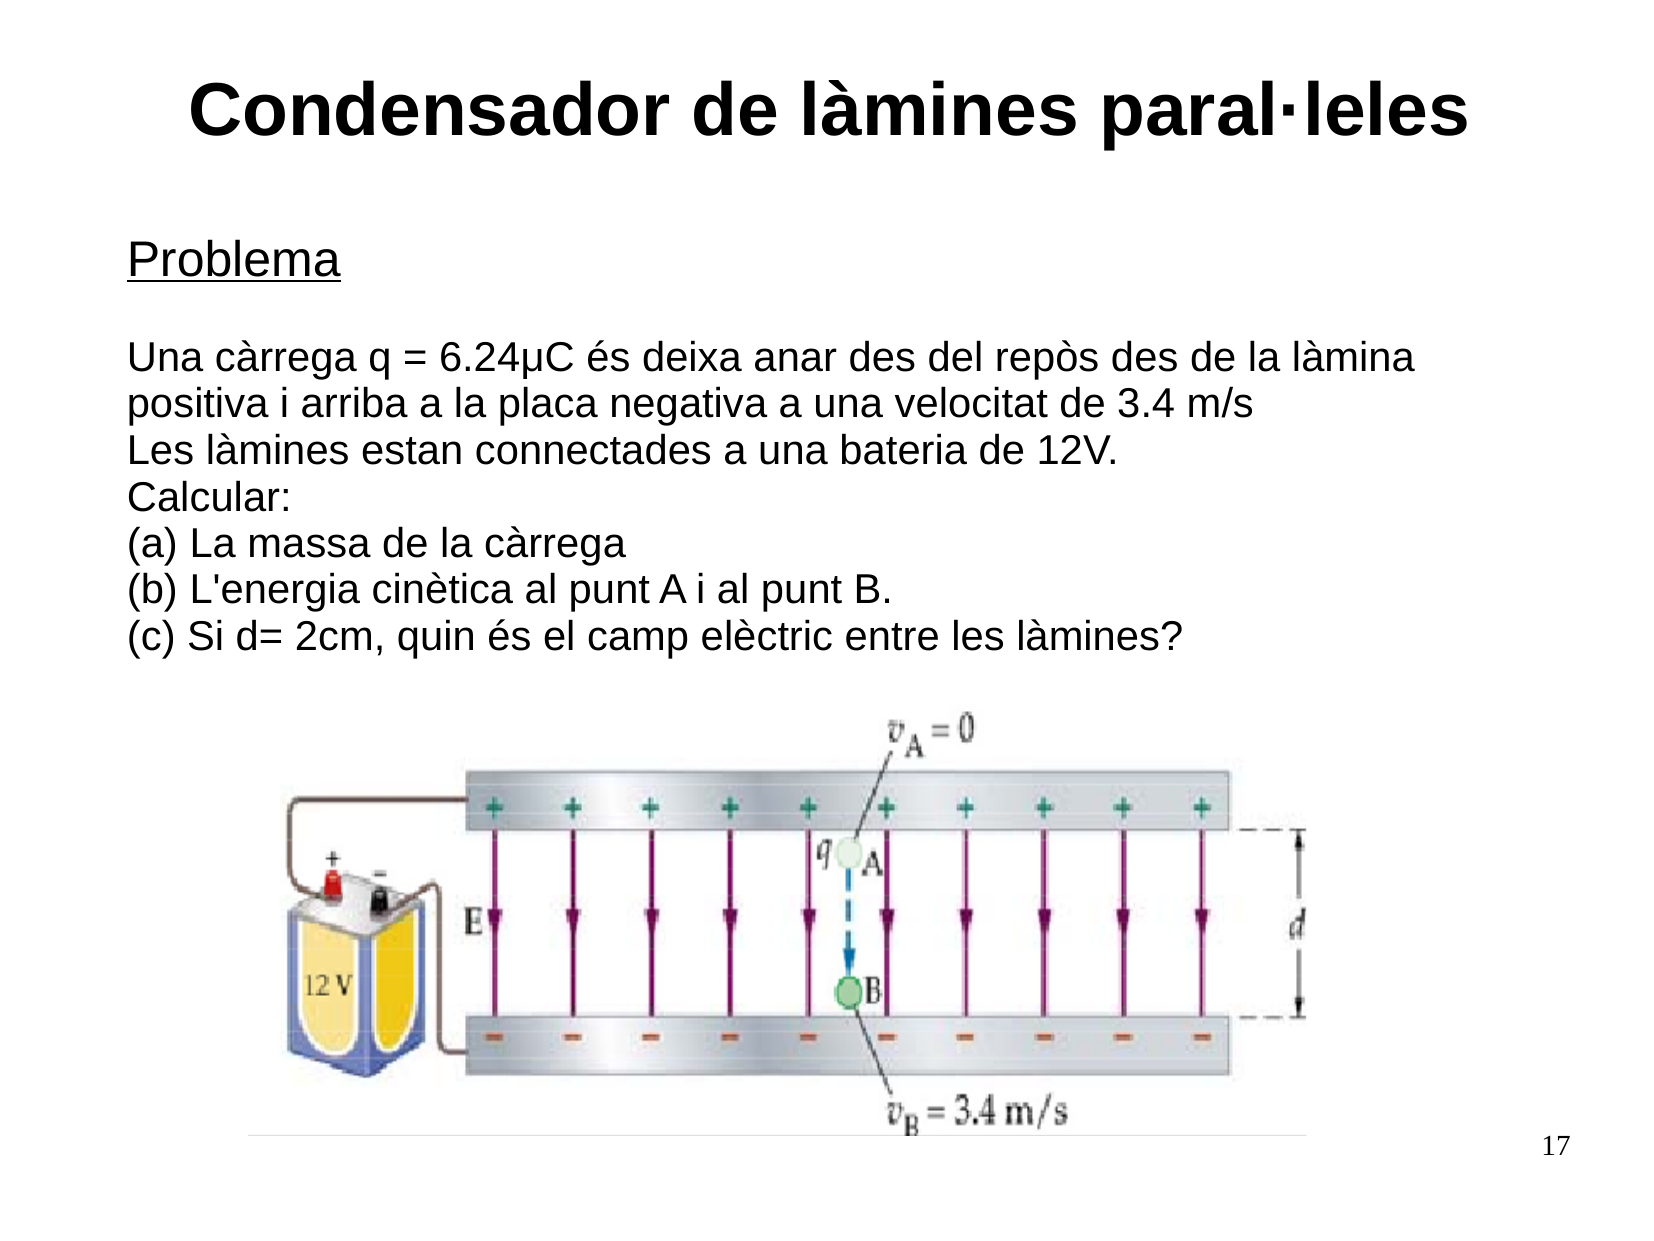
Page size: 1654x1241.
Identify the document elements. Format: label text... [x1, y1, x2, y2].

text_box Condensador de làmines paral·leles [151, 59, 1509, 159]
picture [247, 682, 1307, 1136]
text_box Problema Una càrrega q = 6.24μC és deixa anar des del repòs des de la làmina positiva i arriba a la placa negativa a una velocitat de 3.4 m/s Les làmines estan connectades a una bateria de 12V. Calcular: (a) La massa de la càrrega (b) L'energia cinètica al punt A i al punt B. (c) Si d= 2cm, quin és el camp elèctric entre les làmines? [112, 224, 1560, 709]
